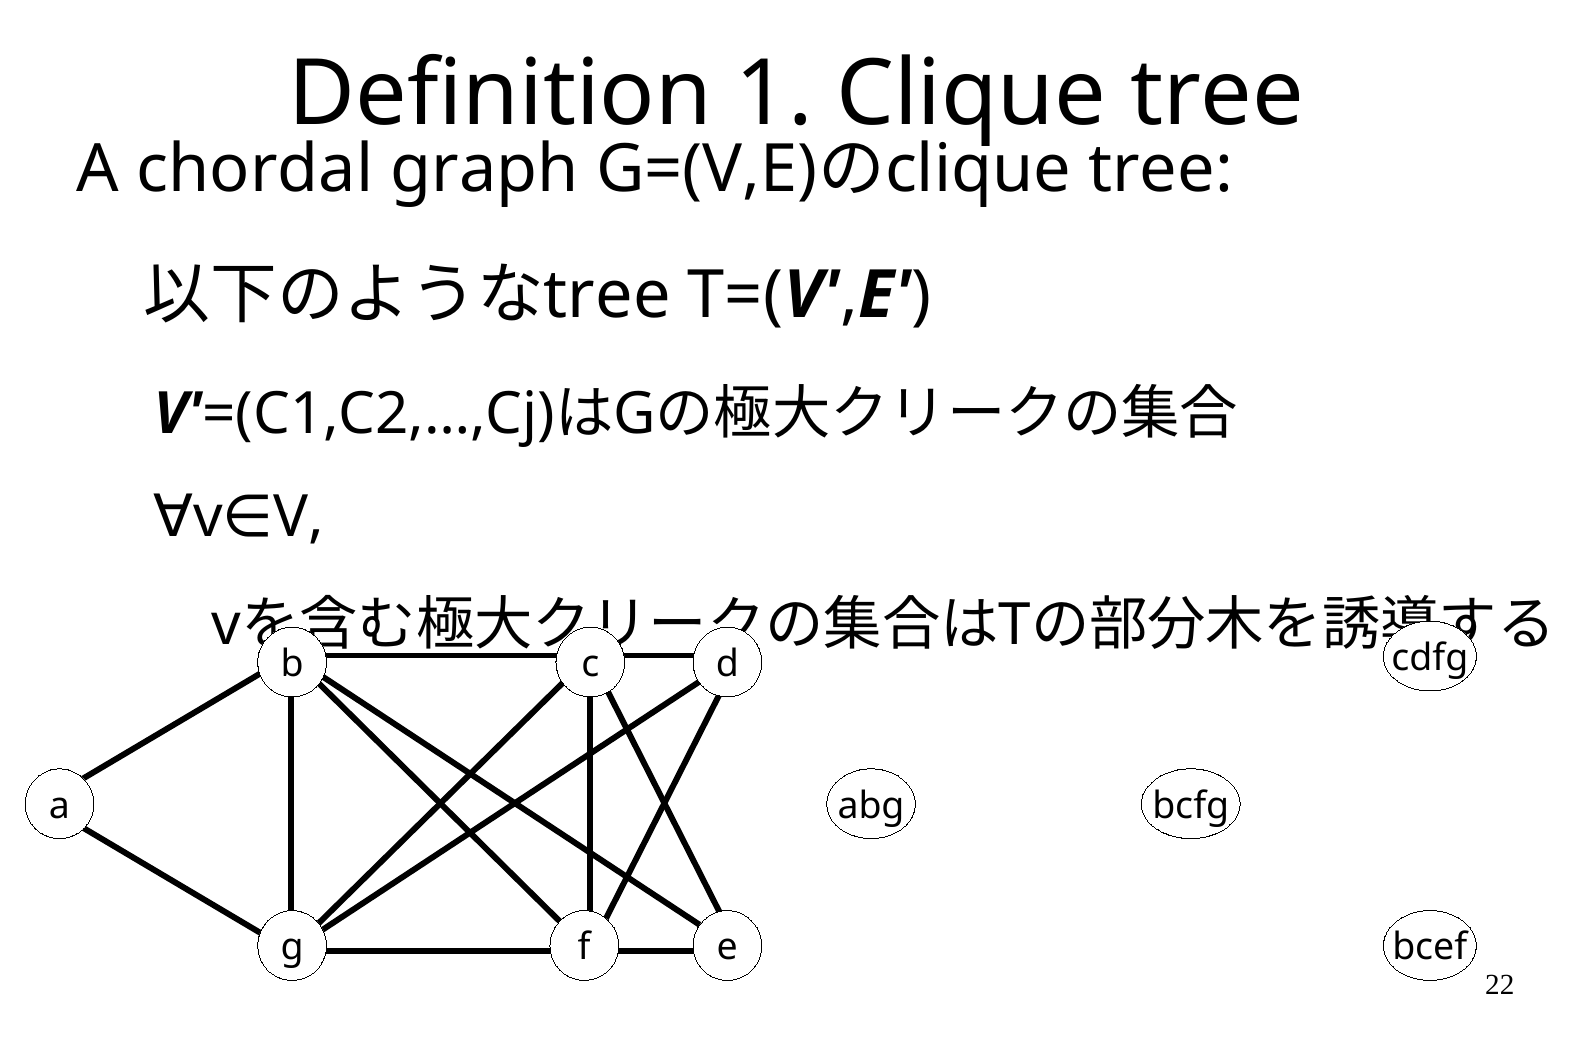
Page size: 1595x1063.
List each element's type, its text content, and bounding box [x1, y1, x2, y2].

text_box cdfg [1383, 621, 1477, 691]
text_box bcef [1383, 910, 1477, 981]
text_box b [257, 627, 327, 697]
text_box abg [826, 768, 916, 839]
list A chordal graph G=(V,E)のclique tree: 以下のようなtree T=(V',E') V'=(C1,C2,…,Cj)はGの極大クリークの集合 ∀v∈V, vを含む極大クリークの集合はTの部分木を誘導する [59, 113, 1565, 552]
text_box e [693, 910, 762, 981]
text_box bcfg [1141, 768, 1241, 839]
text_box c [555, 627, 625, 697]
title Definition 1. Clique tree [79, 0, 1515, 178]
text_box f [549, 910, 619, 981]
text_box a [25, 768, 94, 839]
text_box d [693, 627, 762, 697]
text_box g [257, 910, 327, 981]
